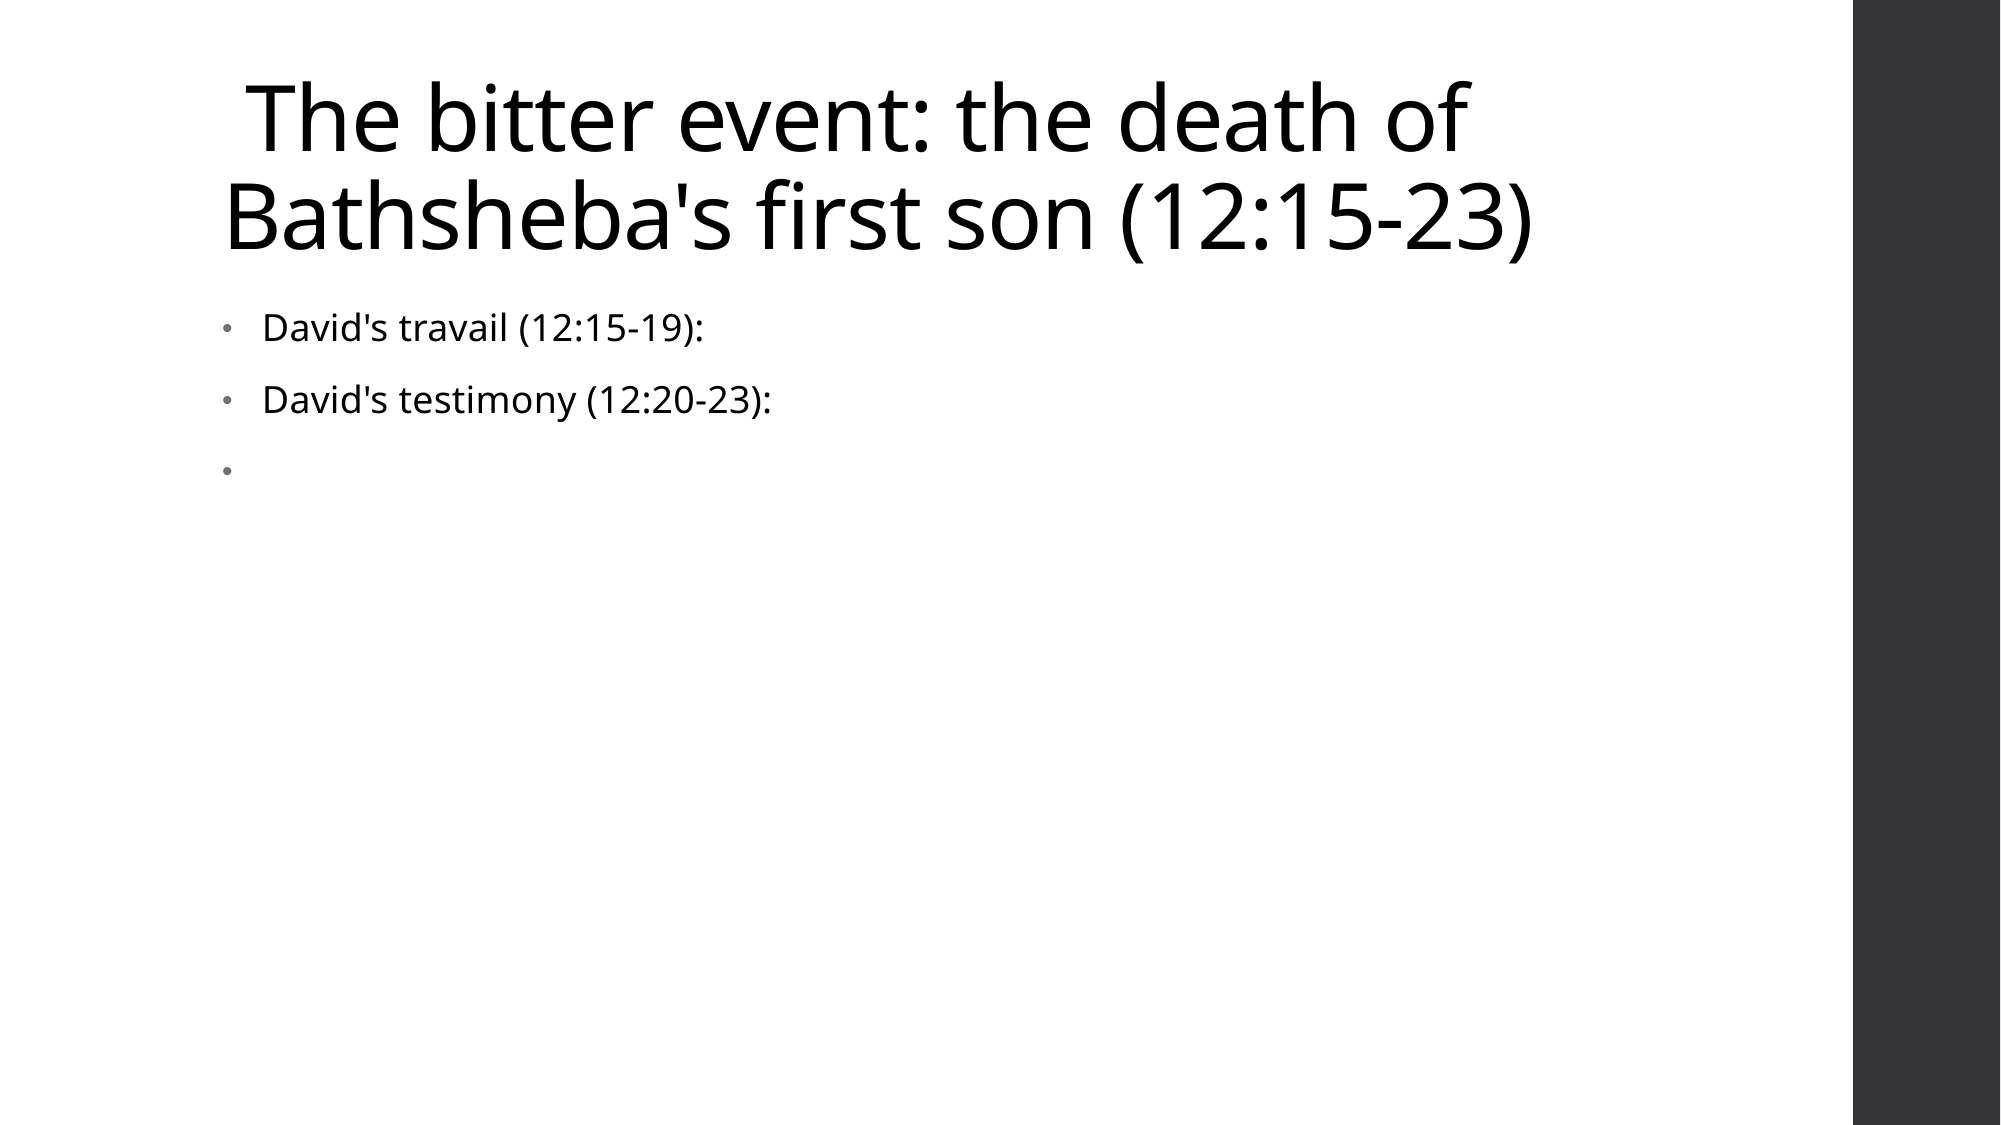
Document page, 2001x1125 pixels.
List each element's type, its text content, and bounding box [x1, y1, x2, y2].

title The bitter event: the death of Bathsheba's first son (12:15-23) [206, 60, 1797, 278]
list David's travail (12:15-19): David's testimony (12:20-23): [206, 299, 1617, 1014]
